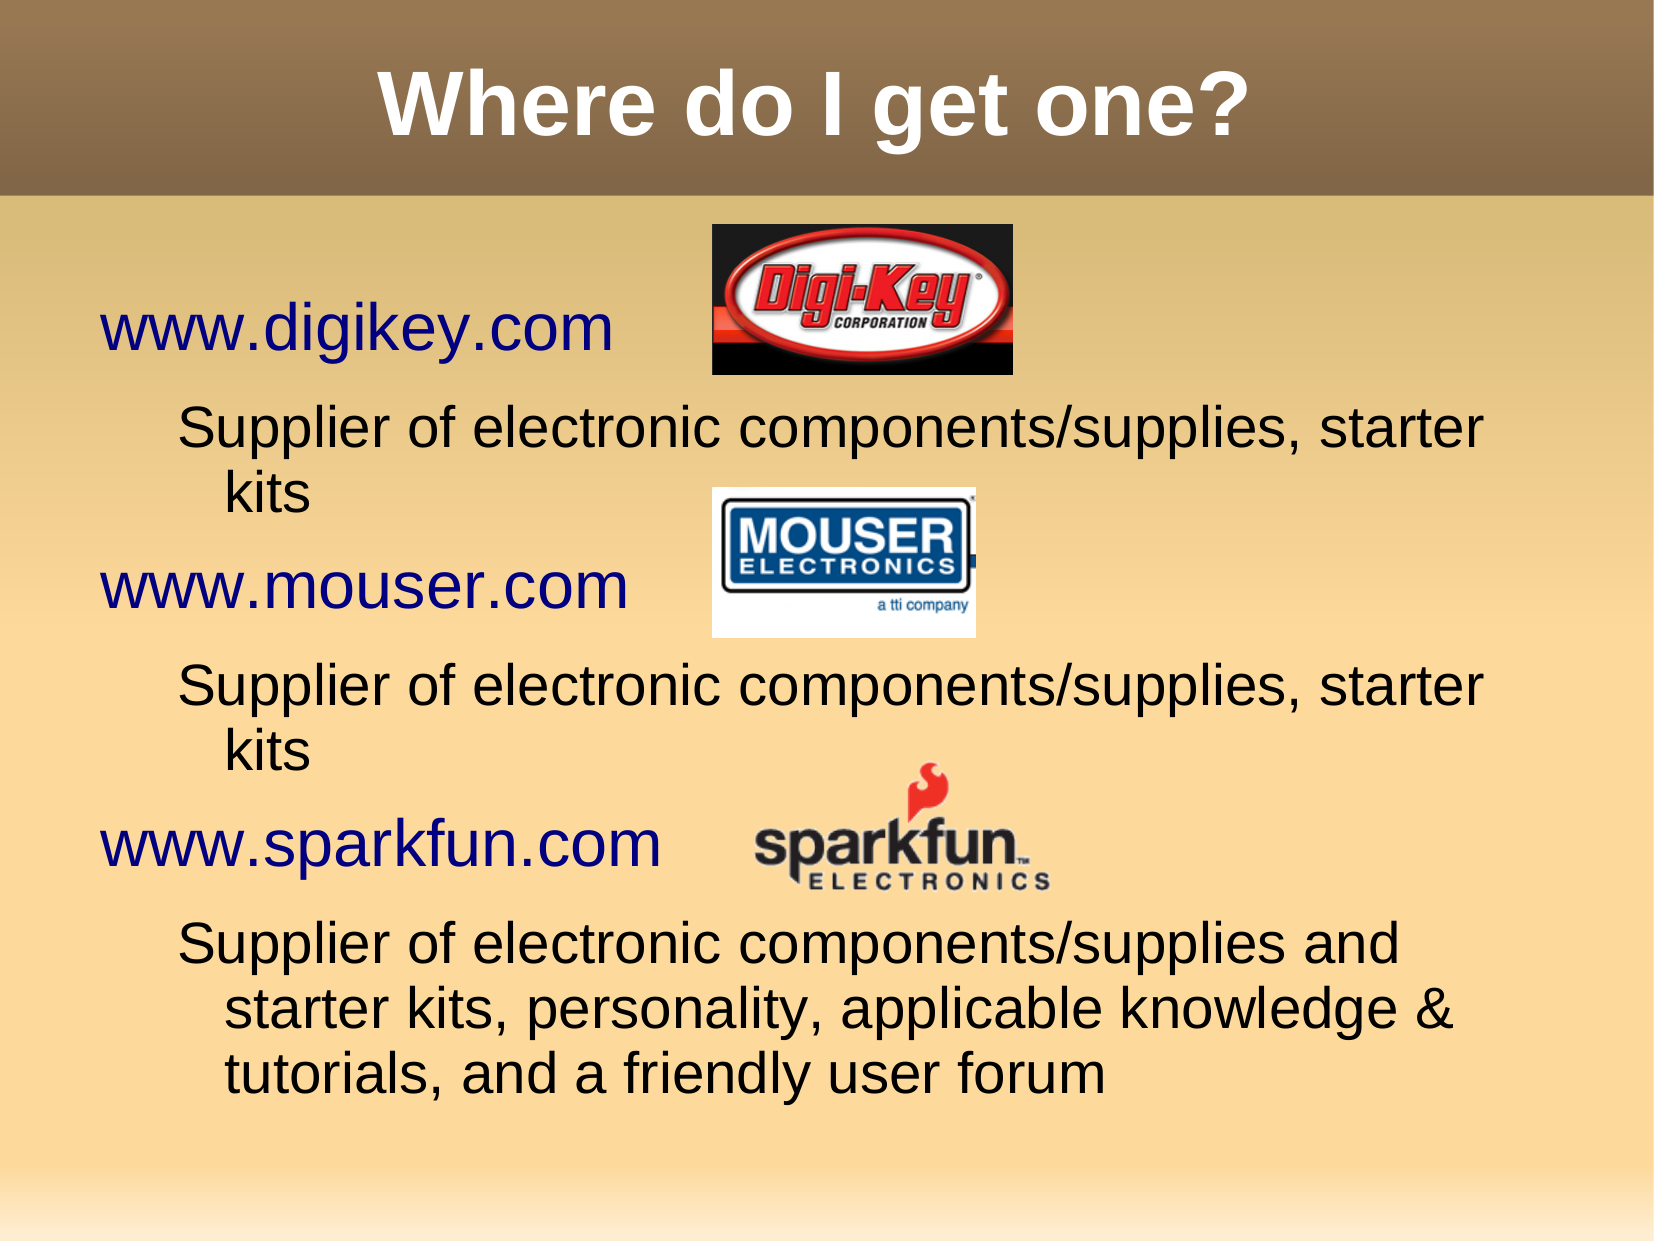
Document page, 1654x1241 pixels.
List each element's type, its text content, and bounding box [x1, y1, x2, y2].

picture [0, 0, 1654, 1241]
list www.digikey.com Supplier of electronic components/supplies, starter kits www.mouser.com Supplier of electronic components/supplies, starter kits www.sparkfun.com Supplier of electronic components/supplies and starter kits, personality, applicable knowledge & tutorials, and a friendly user forum [82, 290, 1571, 1201]
title Where do I get one? [76, 7, 1565, 200]
